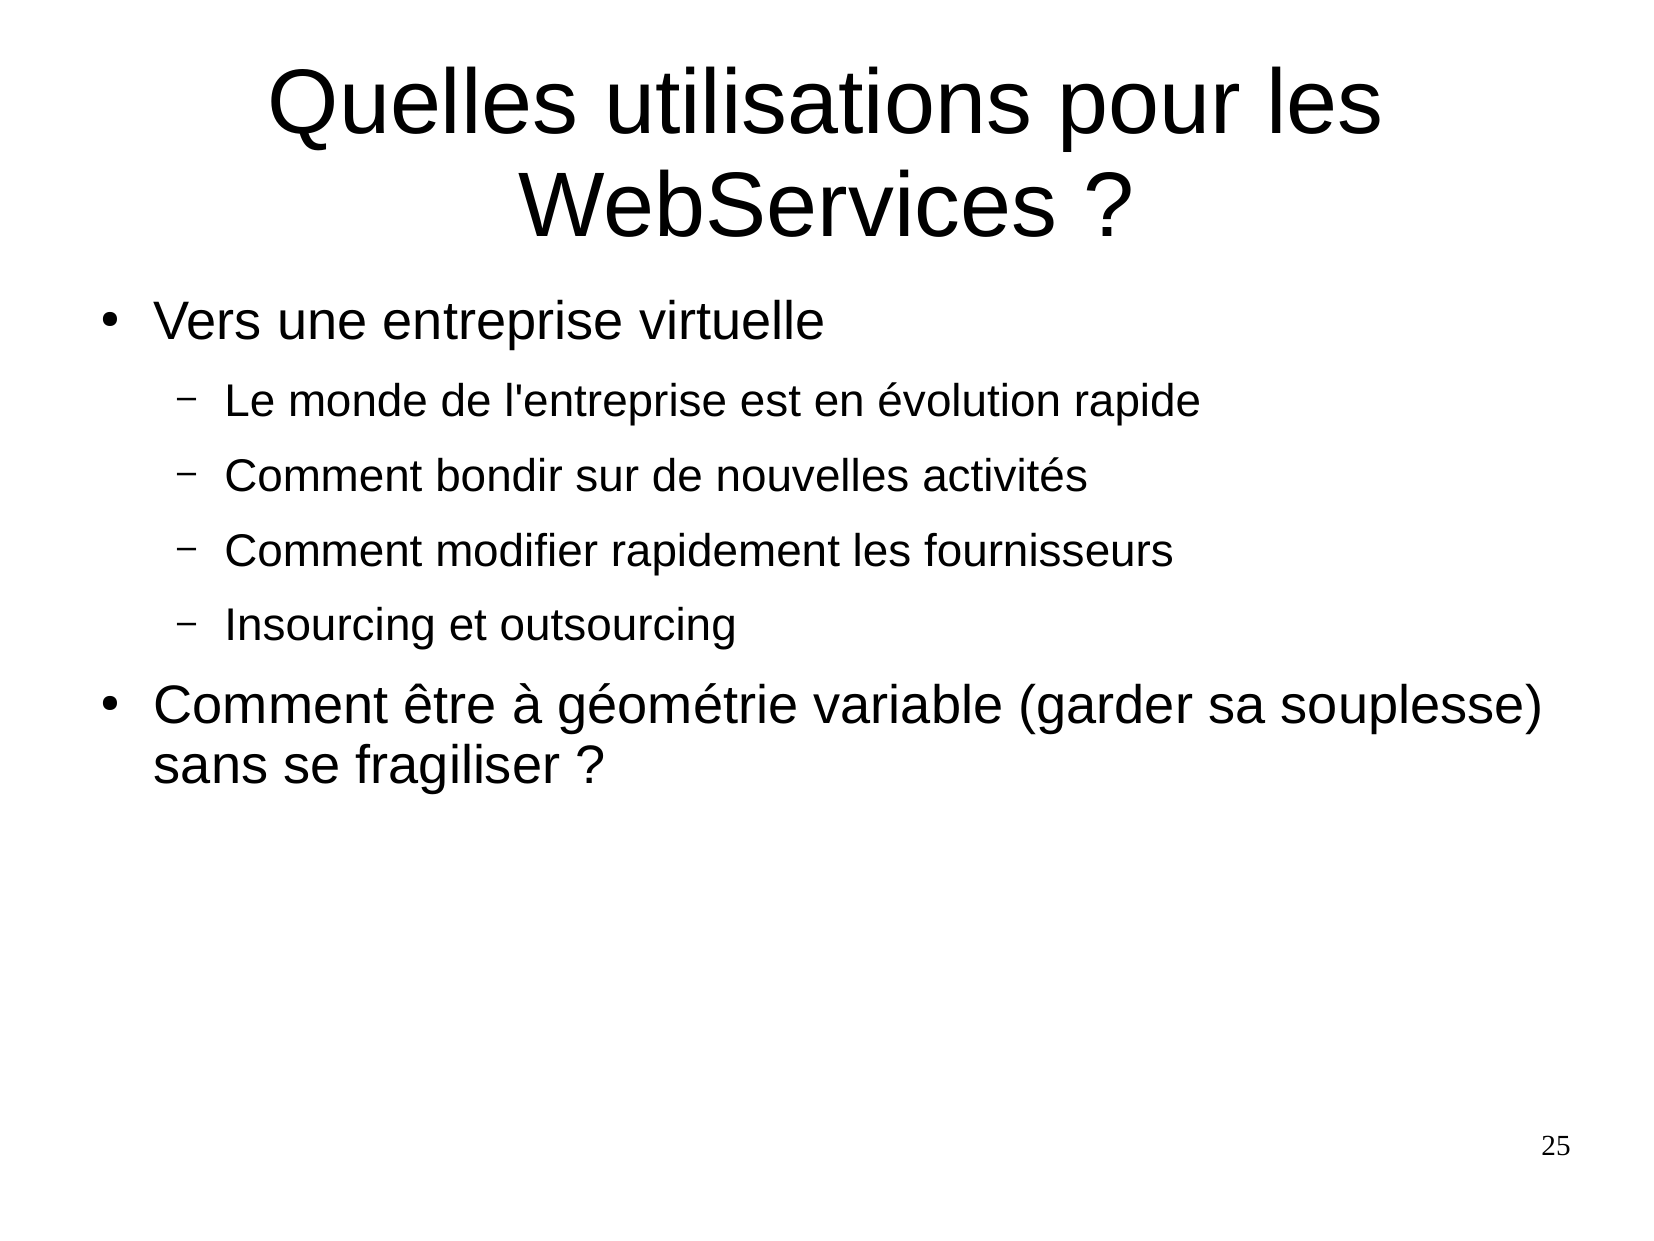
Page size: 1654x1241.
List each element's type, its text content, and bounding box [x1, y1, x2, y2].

list Vers une entreprise virtuelle Le monde de l'entreprise est en évolution rapide Comment bondir sur de nouvelles activités Comment modifier rapidement les fournisseurs Insourcing et outsourcing Comment être à géométrie variable (garder sa souplesse) sans se fragiliser ? [82, 290, 1571, 1094]
title Quelles utilisations pour les WebServices ? [82, 50, 1571, 256]
